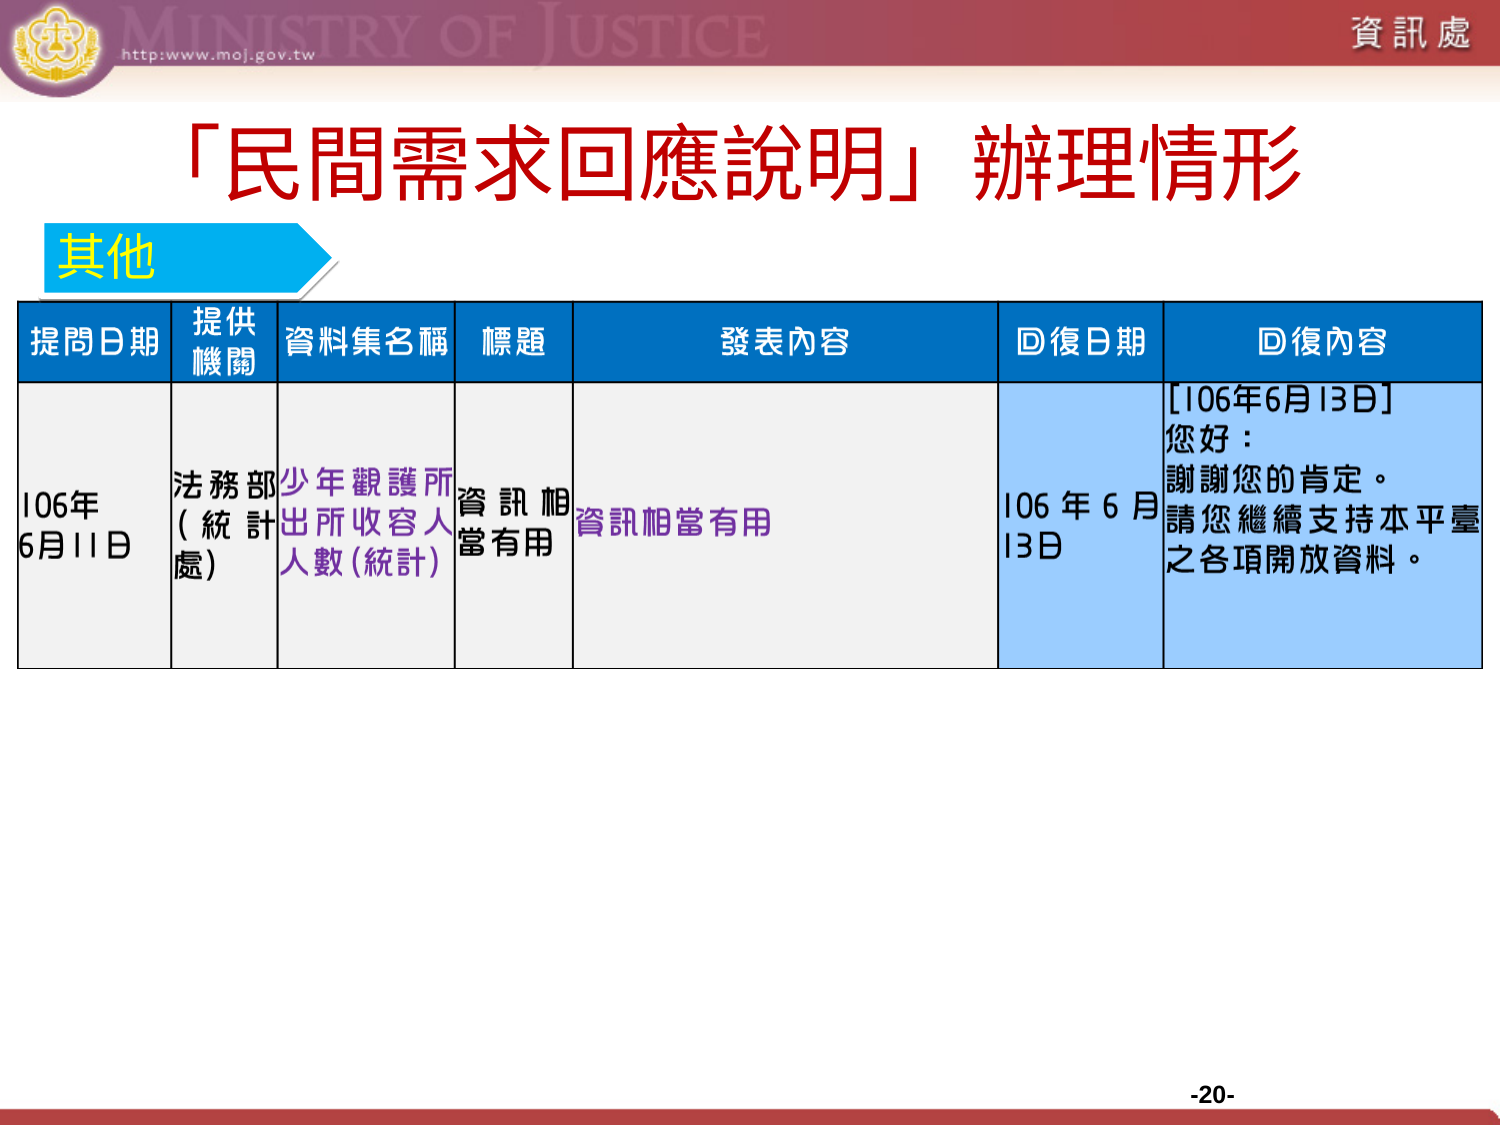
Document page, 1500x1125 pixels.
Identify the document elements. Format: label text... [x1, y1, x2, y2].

text_box 「民間需求回應說明」辦理情形 [123, 103, 1333, 220]
picture [17, 291, 1483, 670]
text_box -20- [1175, 1070, 1488, 1109]
text_box 其他 [41, 217, 526, 294]
